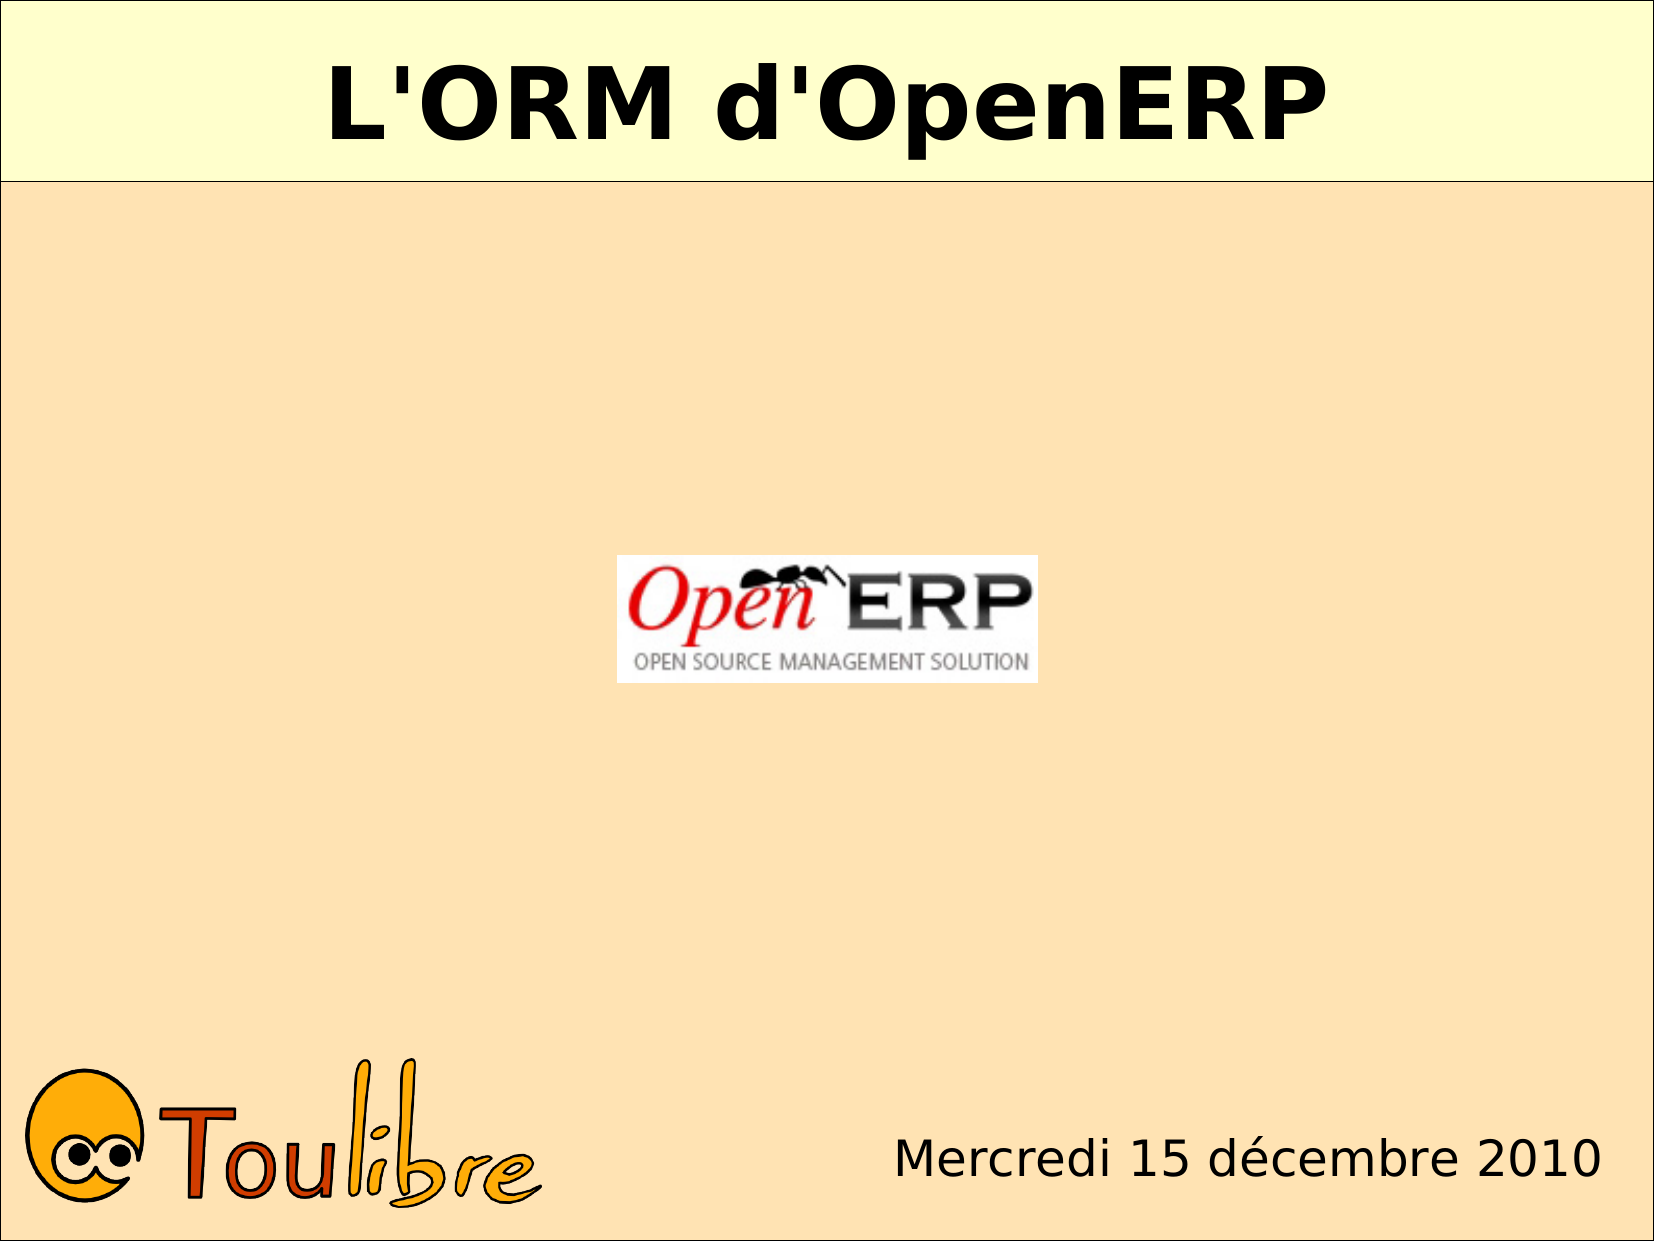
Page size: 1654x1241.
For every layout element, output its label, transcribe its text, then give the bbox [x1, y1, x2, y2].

picture [617, 555, 1038, 683]
text_box Mercredi 15 décembre 2010 [542, 1122, 1619, 1196]
text_box L'ORM d'OpenERP [0, 39, 1654, 305]
picture [25, 1058, 542, 1208]
